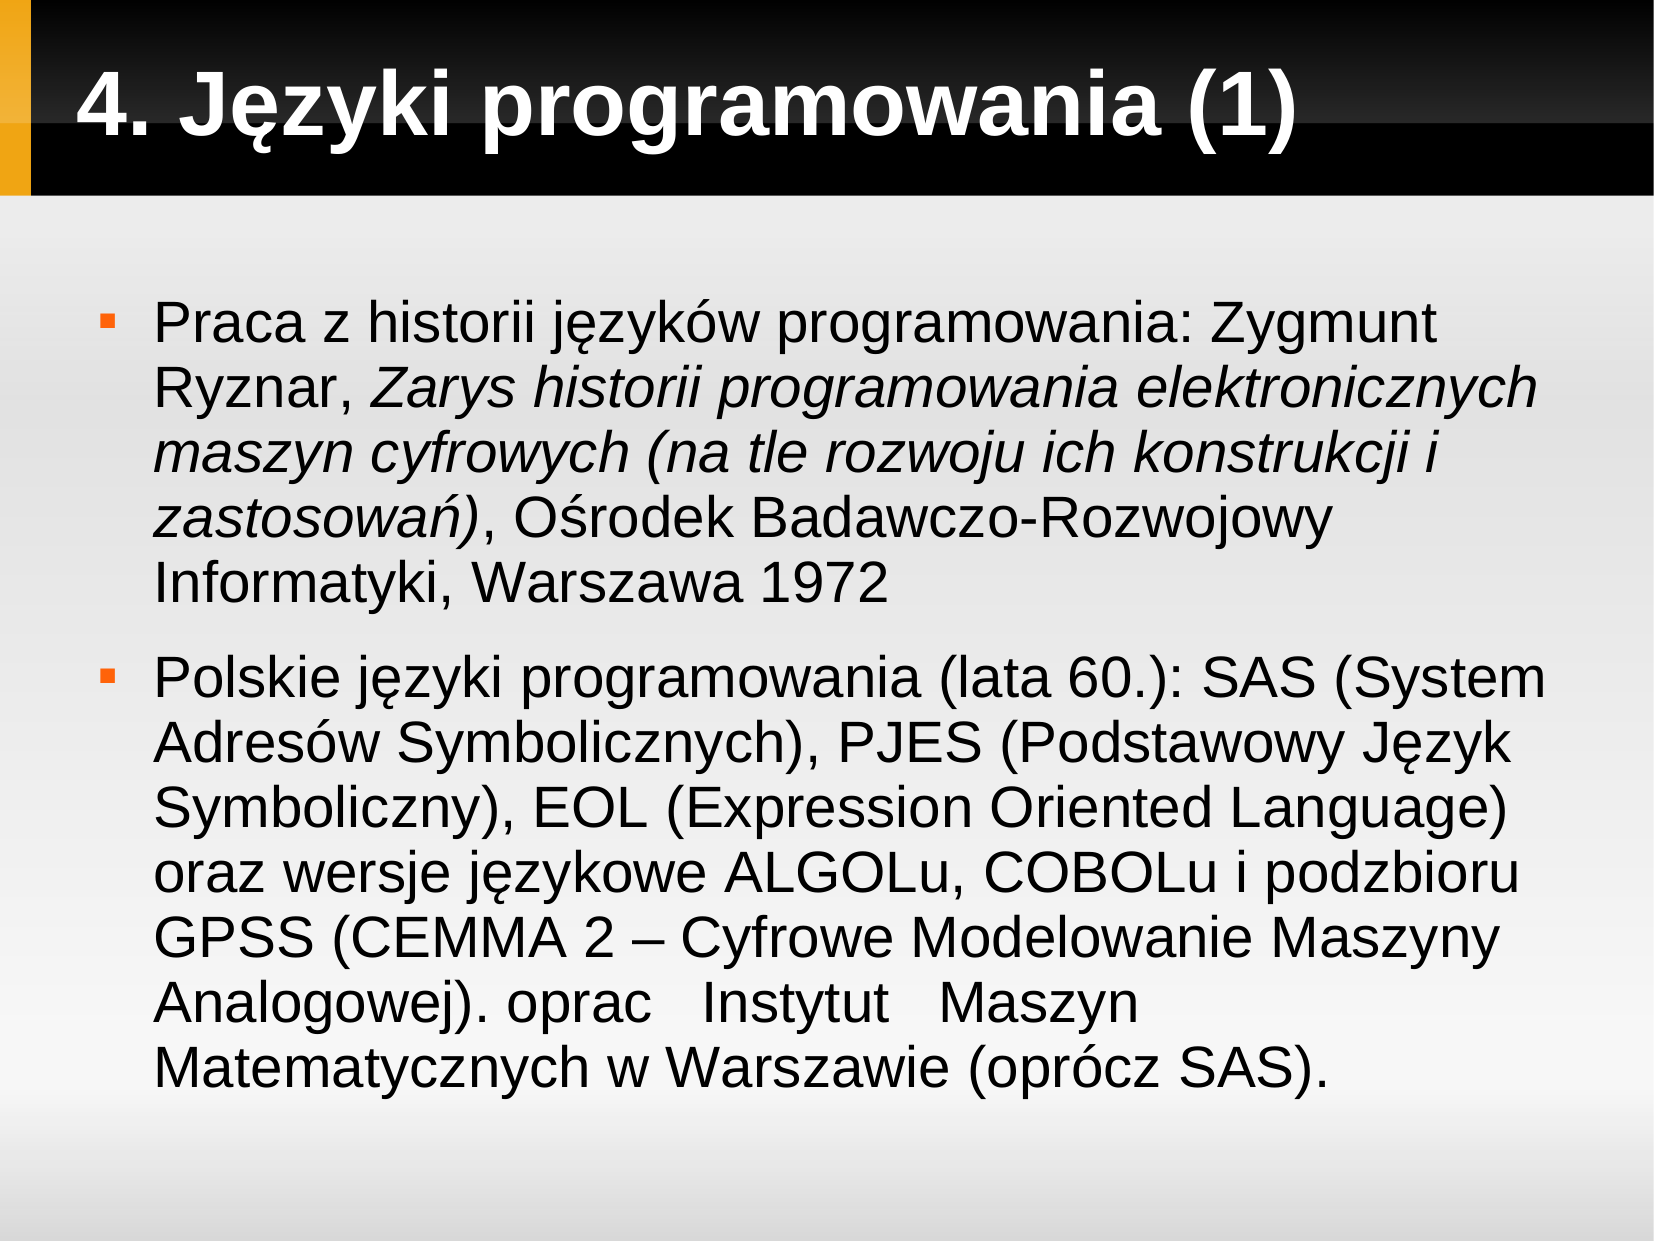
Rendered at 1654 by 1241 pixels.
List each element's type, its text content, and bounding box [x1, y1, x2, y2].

picture [0, 0, 1654, 1241]
title 4. Języki programowania (1) [76, 7, 1565, 200]
list Praca z historii języków programowania: Zygmunt Ryznar, Zarys historii programowania elektronicznych maszyn cyfrowych (na tle rozwoju ich konstrukcji i zastosowań), Ośrodek Badawczo-Rozwojowy Informatyki, Warszawa 1972 Polskie języki programowania (lata 60.): SAS (System Adresów Symbolicznych), PJES (Podstawowy Język Symboliczny), EOL (Expression Oriented Language) oraz wersje językowe ALGOLu, COBOLu i podzbioru GPSS (CEMMA 2 – Cyfrowe Modelowanie Maszyny Analogowej). oprac Instytut Maszyn Matematycznych w Warszawie (oprócz SAS). [82, 290, 1571, 1205]
